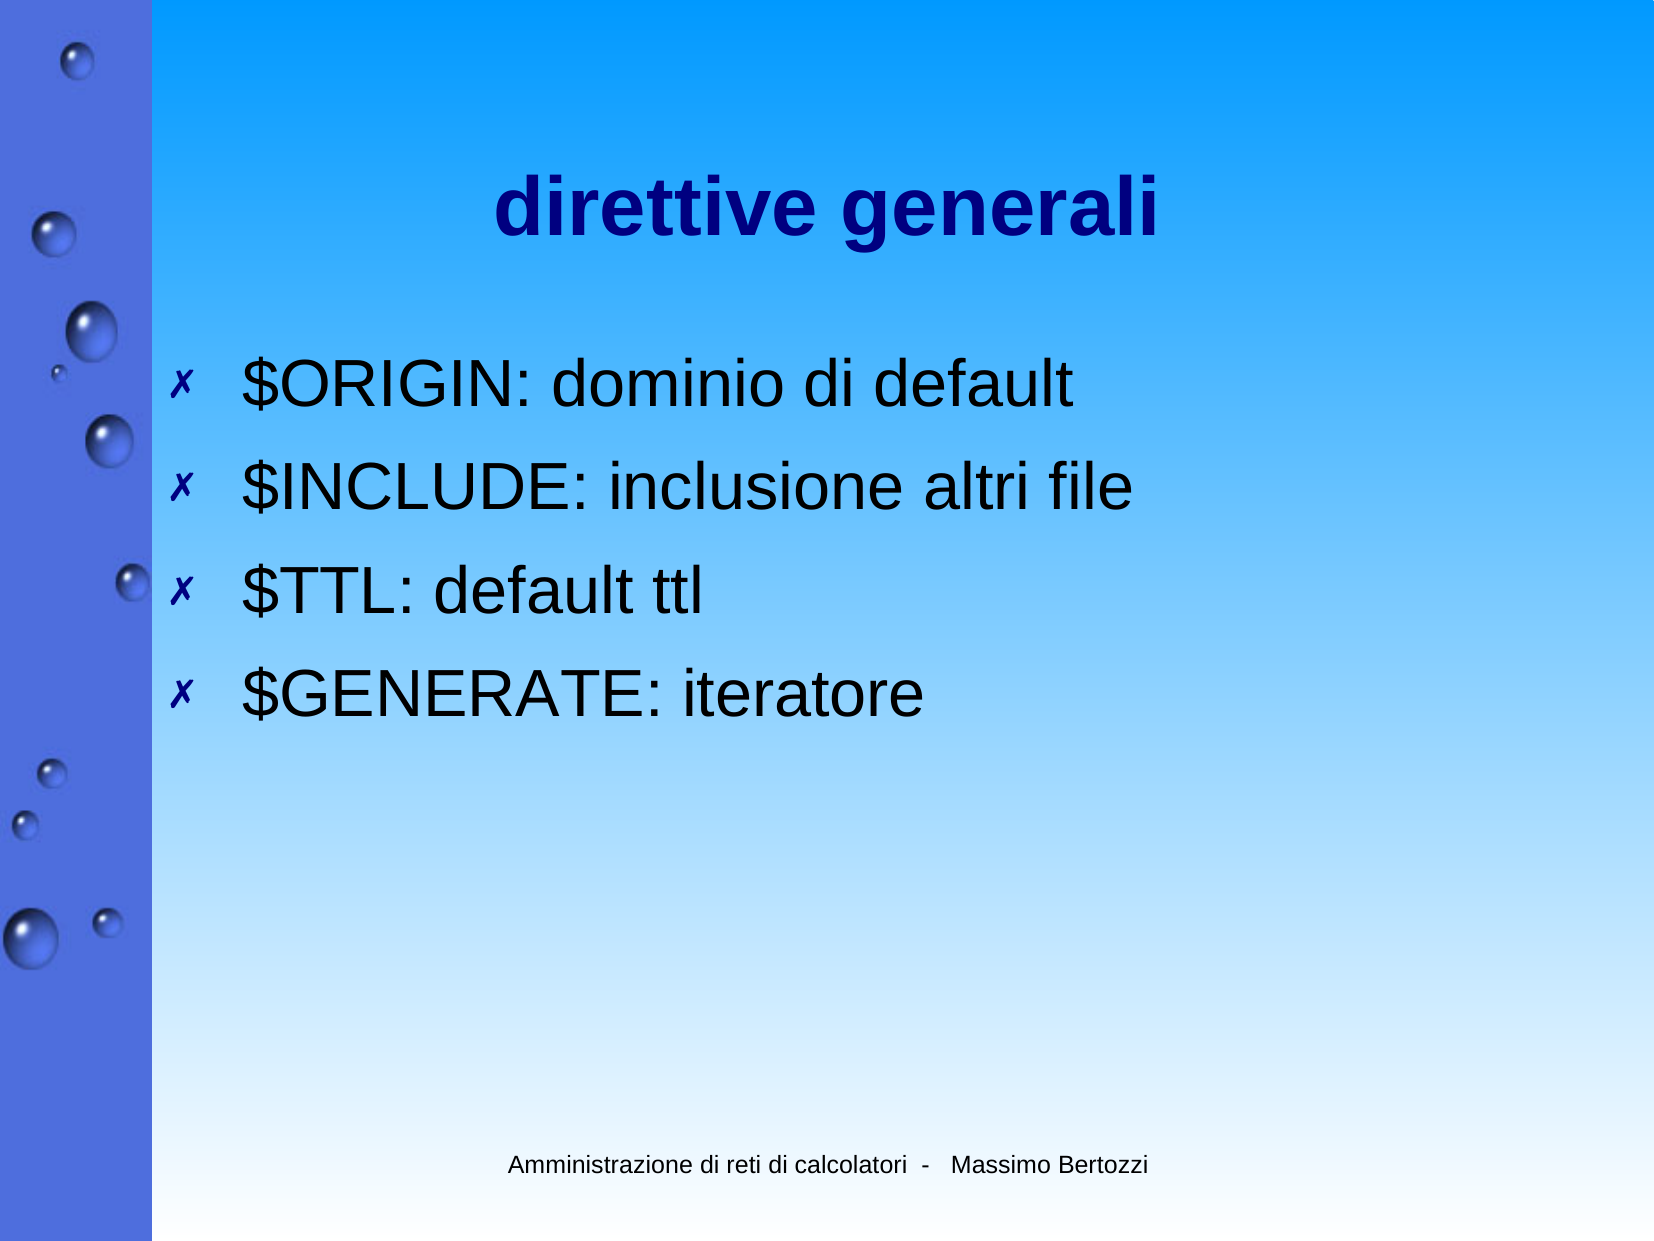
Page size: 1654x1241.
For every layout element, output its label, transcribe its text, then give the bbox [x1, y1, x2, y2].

picture [0, 0, 152, 1241]
title direttive generali [121, 102, 1534, 311]
list $ORIGIN: dominio di default $INCLUDE: inclusione altri file $TTL: default ttl $GENERATE: iteratore [159, 346, 1572, 1128]
